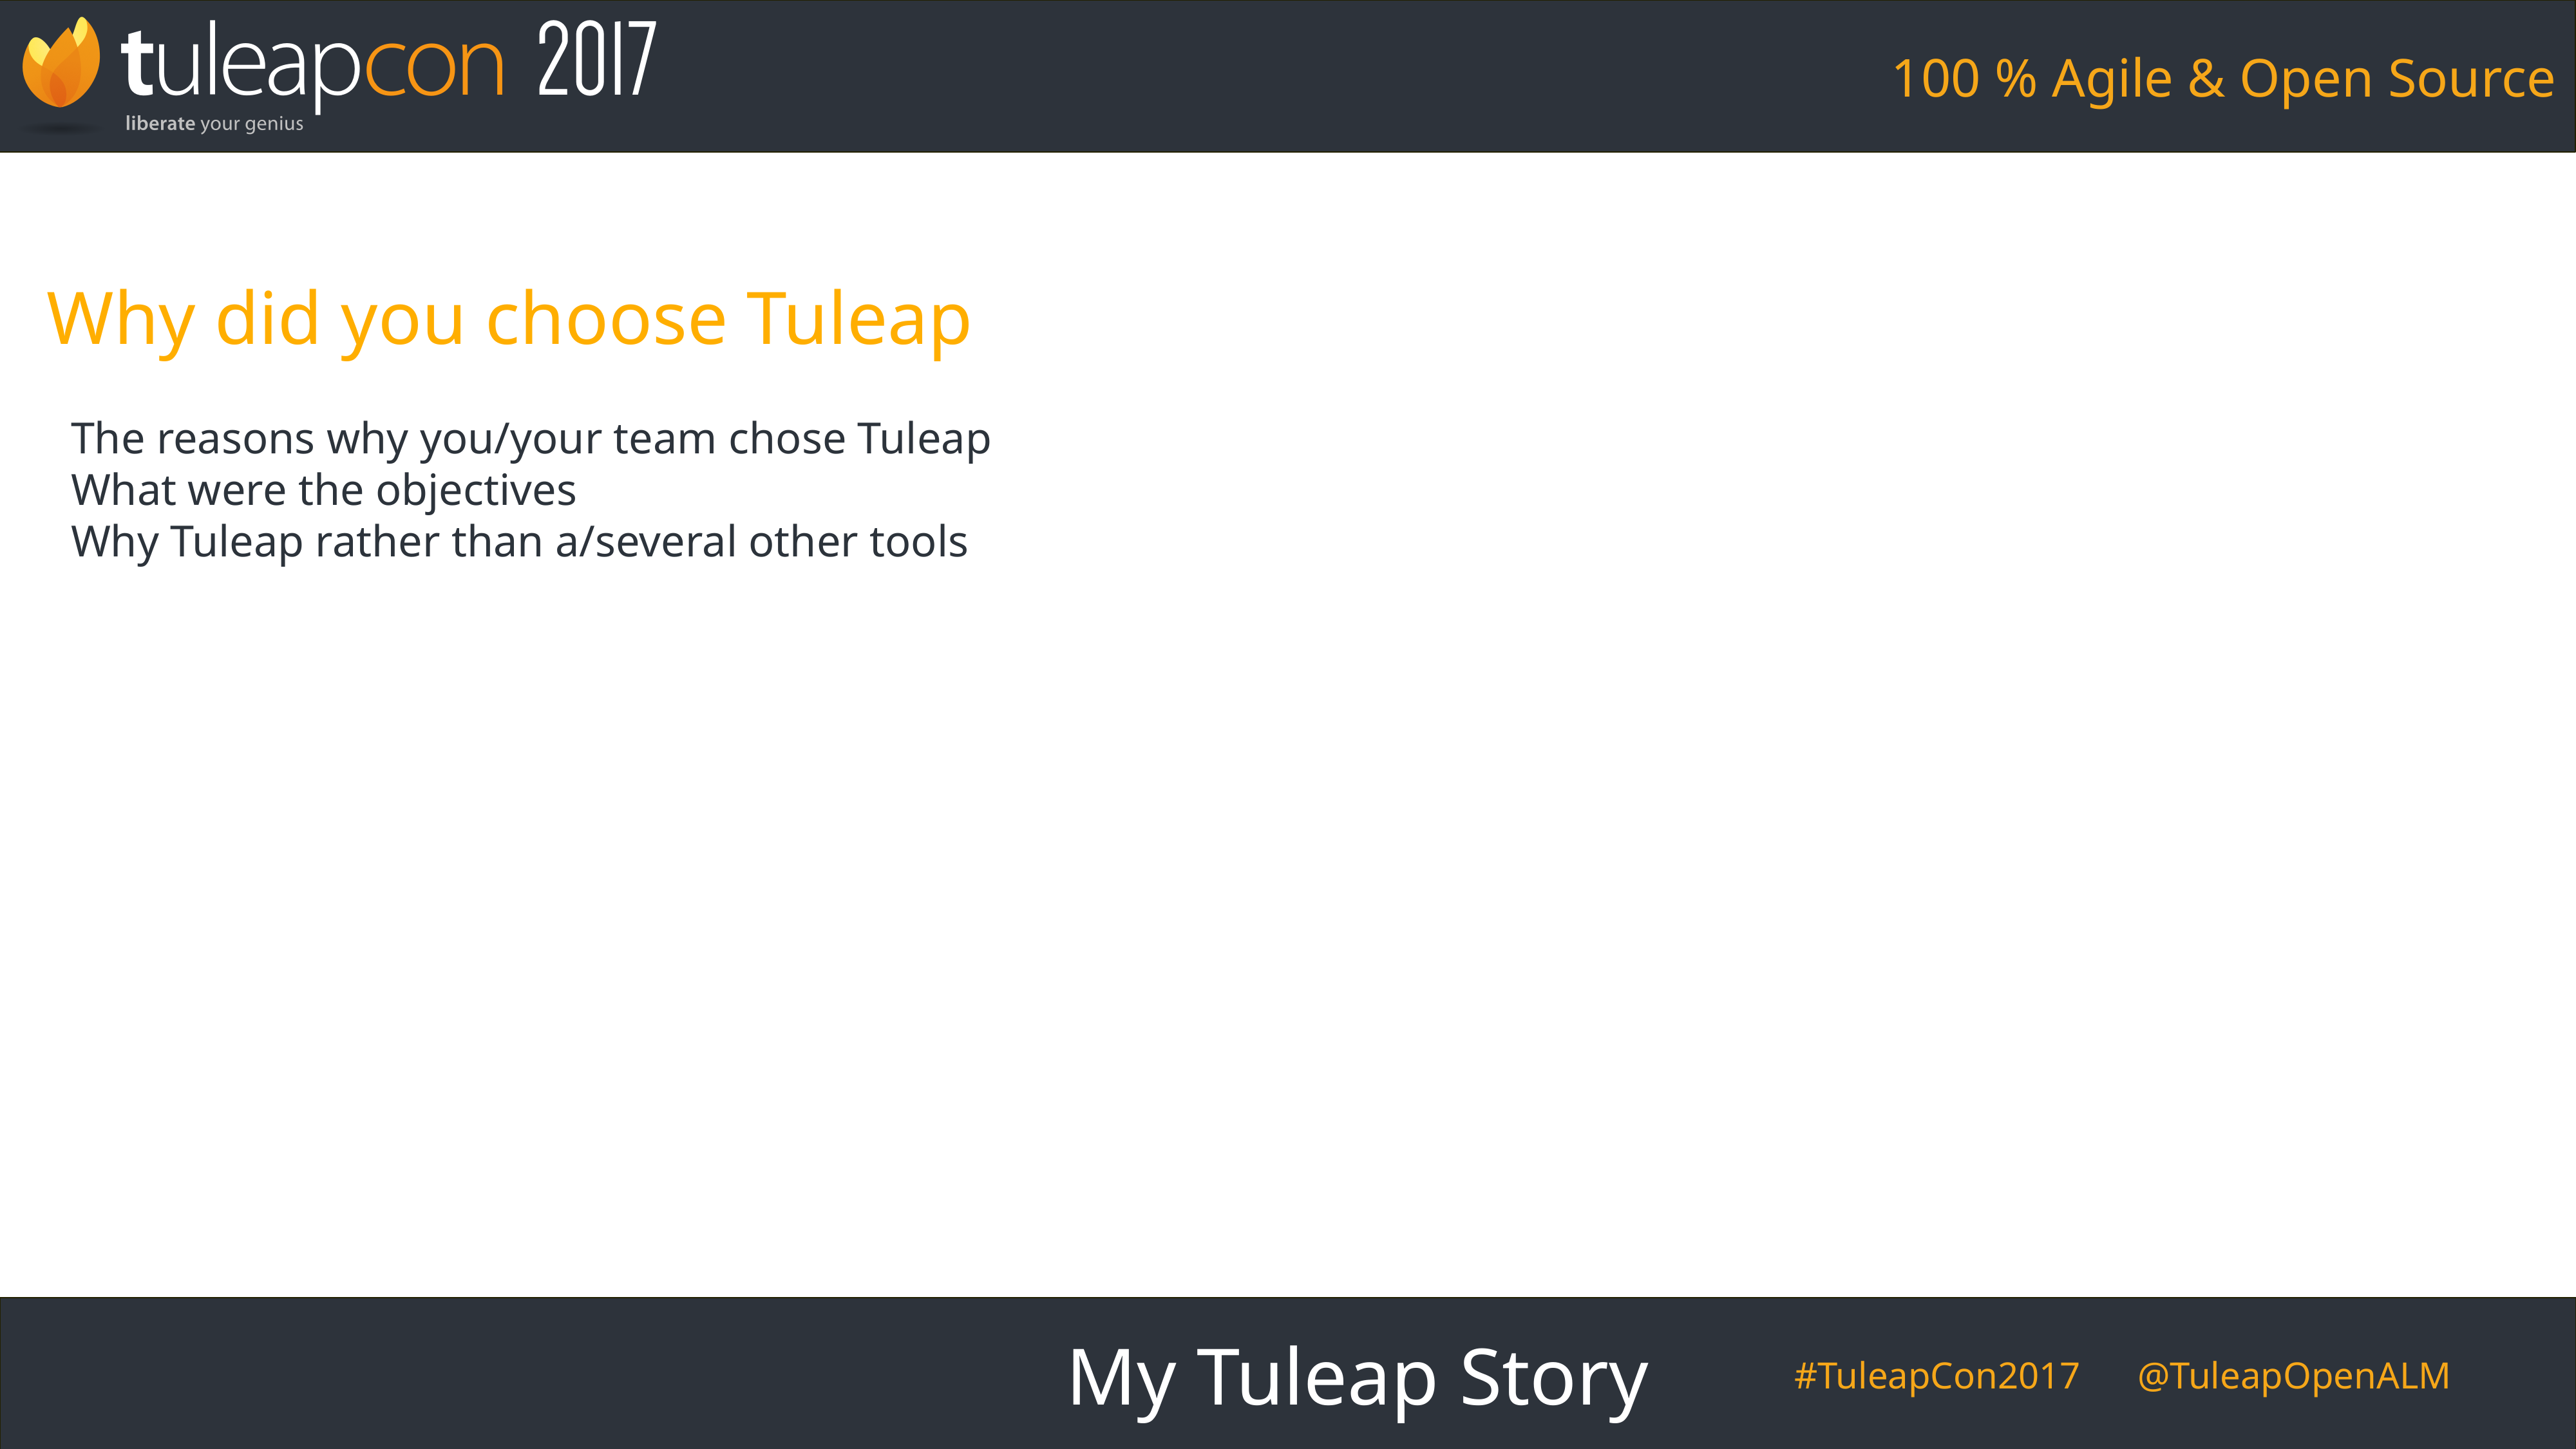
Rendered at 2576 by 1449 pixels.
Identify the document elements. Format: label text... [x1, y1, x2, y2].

text_box Why did you choose Tuleap The reasons why you/your team chose Tuleap What were the objectives Why Tuleap rather than a/several other tools [41, 267, 1047, 571]
picture [9, 17, 675, 138]
